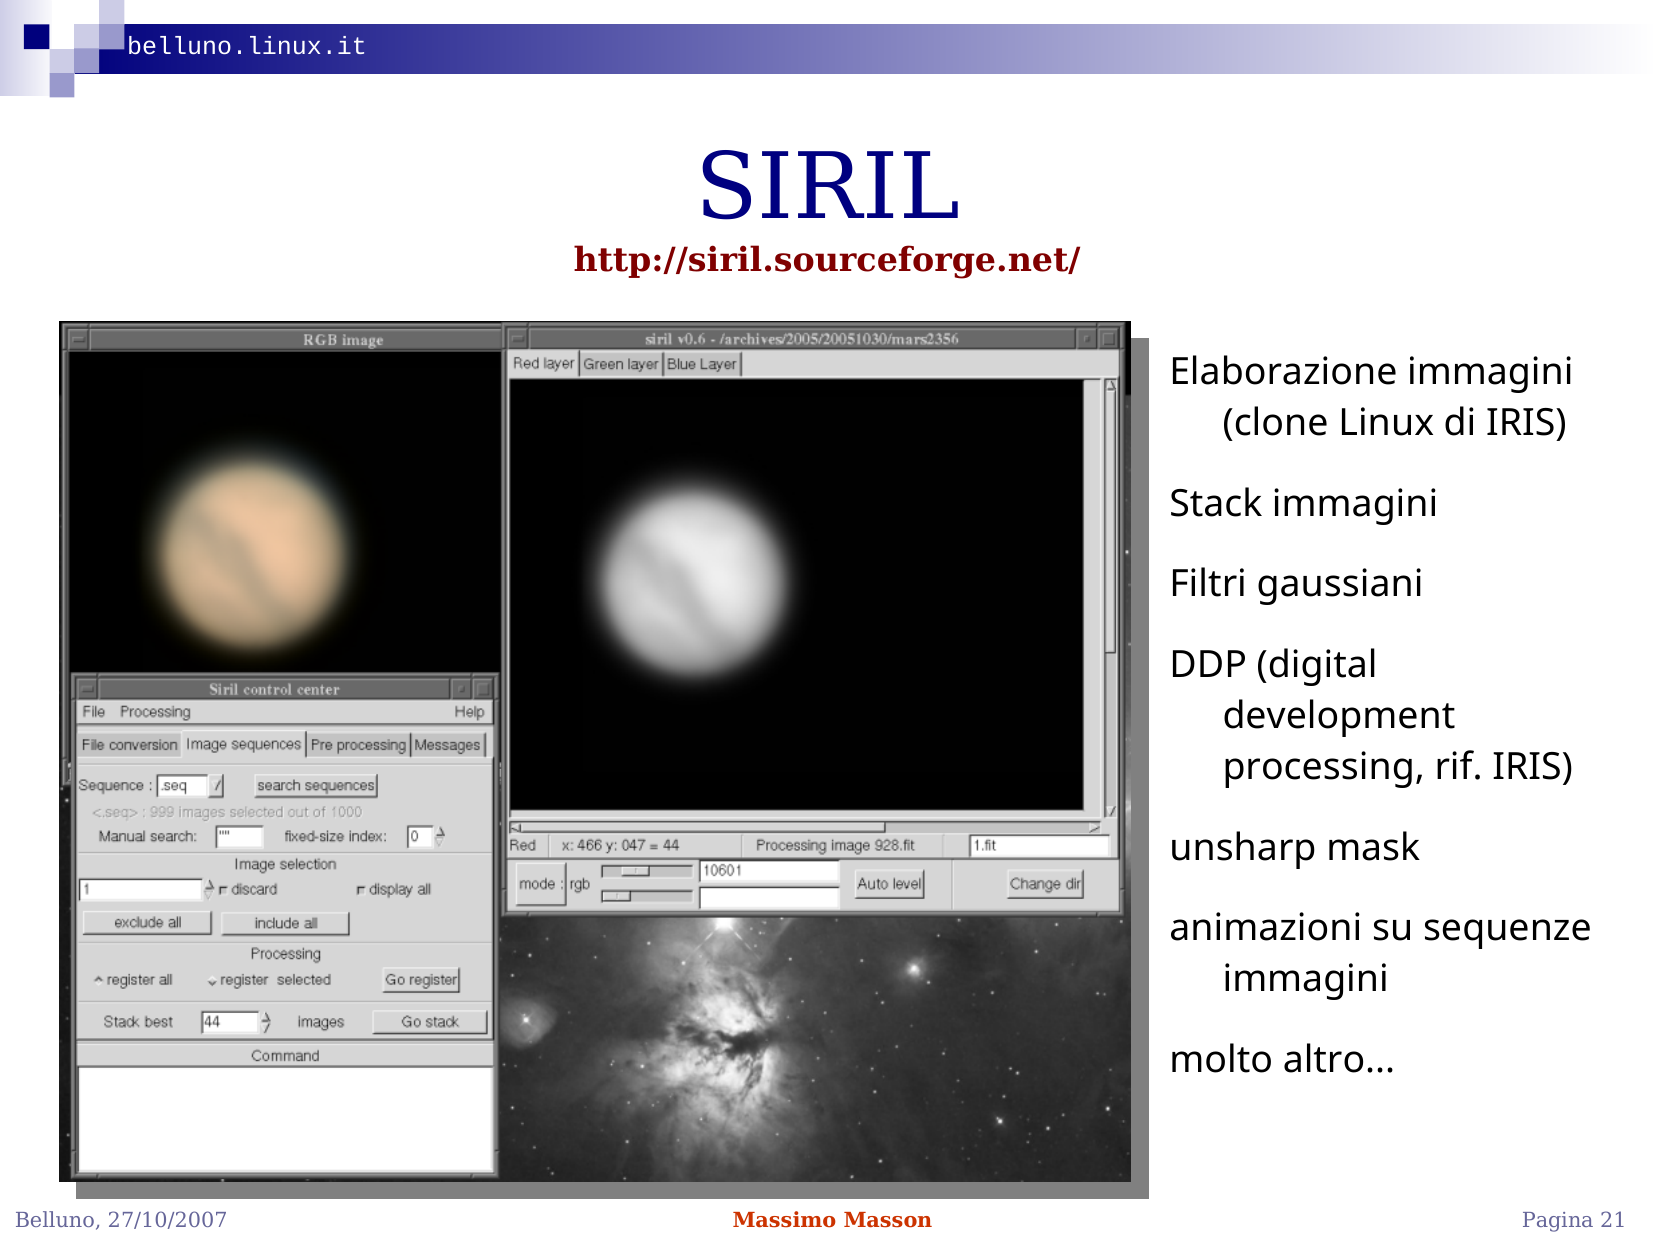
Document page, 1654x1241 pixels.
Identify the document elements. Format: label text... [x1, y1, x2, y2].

list Elaborazione immagini (clone Linux di IRIS) Stack immagini Filtri gaussiani DDP (digital development processing, rif. IRIS) unsharp mask animazioni su sequenze immagini molto altro... [1151, 344, 1595, 1127]
picture [59, 321, 1131, 1182]
title SIRIL http://siril.sourceforge.net/ [121, 102, 1534, 311]
